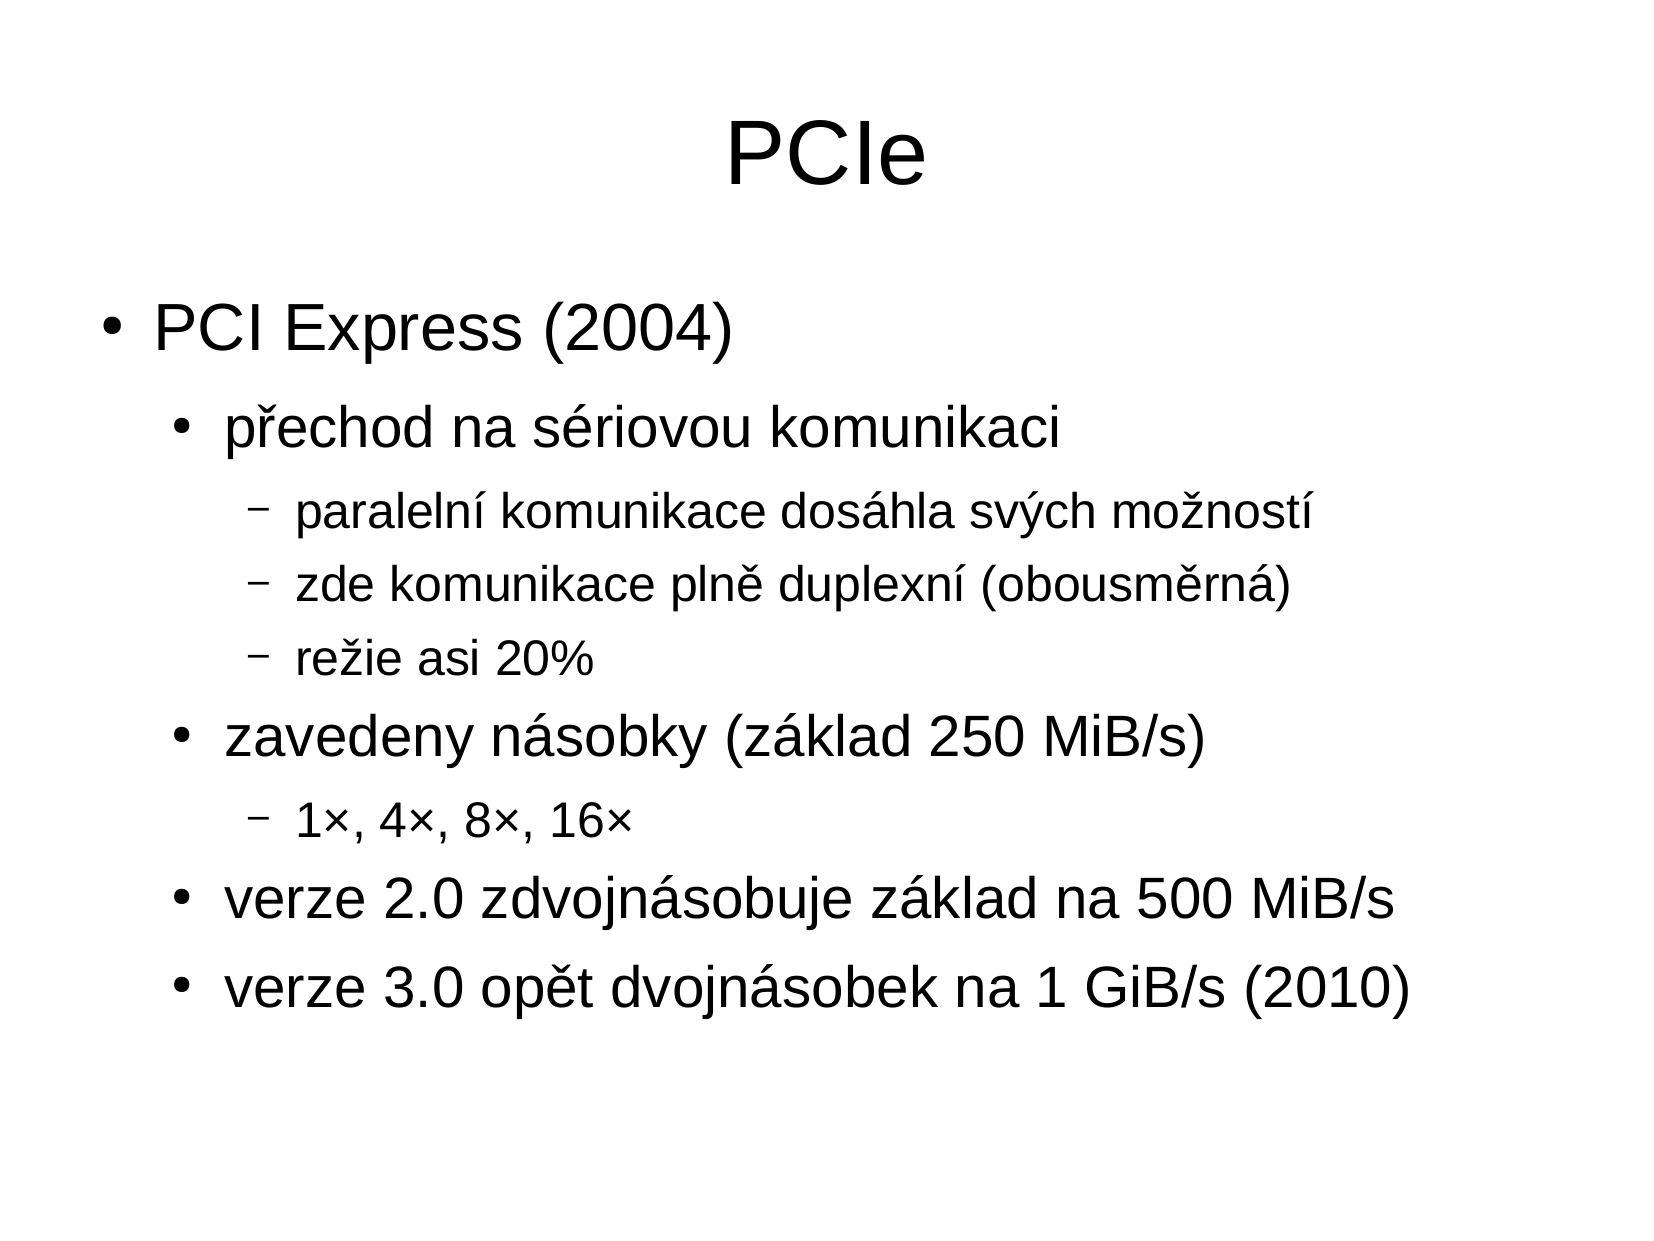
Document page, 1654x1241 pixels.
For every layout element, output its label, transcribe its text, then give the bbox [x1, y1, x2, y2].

list PCI Express (2004) přechod na sériovou komunikaci paralelní komunikace dosáhla svých možností zde komunikace plně duplexní (obousměrná) režie asi 20% zavedeny násobky (základ 250 MiB/s) 1×, 4×, 8×, 16× verze 2.0 zdvojnásobuje základ na 500 MiB/s verze 3.0 opět dvojnásobek na 1 GiB/s (2010) [82, 290, 1571, 1109]
title PCIe [82, 49, 1571, 257]
